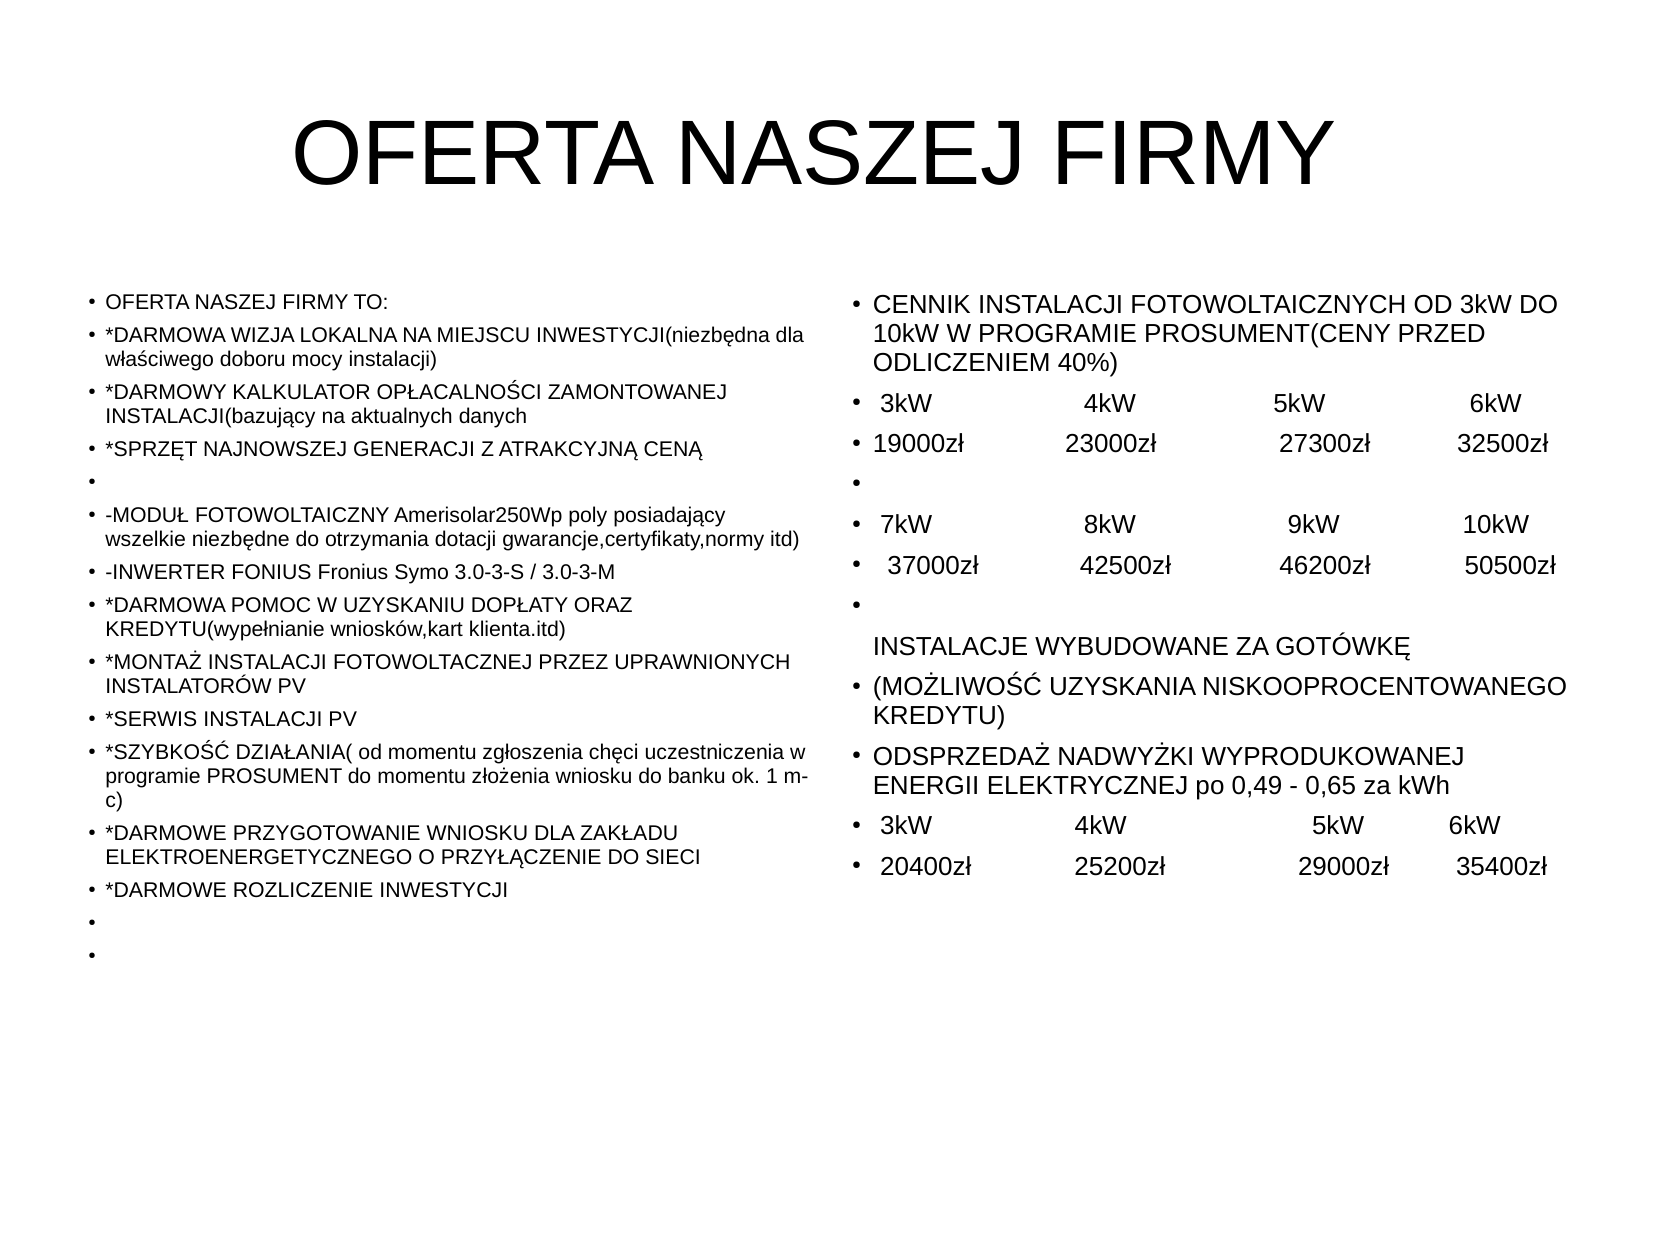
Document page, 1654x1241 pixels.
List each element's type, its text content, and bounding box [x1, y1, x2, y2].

list OFERTA NASZEJ FIRMY TO: *DARMOWA WIZJA LOKALNA NA MIEJSCU INWESTYCJI(niezbędna dla właściwego doboru mocy instalacji) *DARMOWY KALKULATOR OPŁACALNOŚCI ZAMONTOWANEJ INSTALACJI(bazujący na aktualnych danych *SPRZĘT NAJNOWSZEJ GENERACJI Z ATRAKCYJNĄ CENĄ -MODUŁ FOTOWOLTAICZNY Amerisolar250Wp poly posiadający wszelkie niezbędne do otrzymania dotacji gwarancje,certyfikaty,normy itd) -INWERTER FONIUS Fronius Symo 3.0-3-S / 3.0-3-M *DARMOWA POMOC W UZYSKANIU DOPŁATY ORAZ KREDYTU(wypełnianie wniosków,kart klienta.itd) *MONTAŻ INSTALACJI FOTOWOLTACZNEJ PRZEZ UPRAWNIONYCH INSTALATORÓW PV *SERWIS INSTALACJI PV *SZYBKOŚĆ DZIAŁANIA( od momentu zgłoszenia chęci uczestniczenia w programie PROSUMENT do momentu złożenia wniosku do banku ok. 1 m-c) *DARMOWE PRZYGOTOWANIE WNIOSKU DLA ZAKŁADU ELEKTROENERGETYCZNEGO O PRZYŁĄCZENIE DO SIECI *DARMOWE ROZLICZENIE INWESTYCJI [82, 290, 809, 1010]
title OFERTA NASZEJ FIRMY [82, 49, 1571, 257]
list CENNIK INSTALACJI FOTOWOLTAICZNYCH OD 3kW DO 10kW W PROGRAMIE PROSUMENT(CENY PRZED ODLICZENIEM 40%) 3kW 4kW 5kW 6kW 19000zł 23000zł 27300zł 32500zł 7kW 8kW 9kW 10kW 37000zł 42500zł 46200zł 50500zł INSTALACJE WYBUDOWANE ZA GOTÓWKĘ (MOŻLIWOŚĆ UZYSKANIA NISKOOPROCENTOWANEGO KREDYTU) ODSPRZEDAŻ NADWYŻKI WYPRODUKOWANEJ ENERGII ELEKTRYCZNEJ po 0,49 - 0,65 za kWh 3kW 4kW 5kW 6kW 20400zł 25200zł 29000zł 35400zł [845, 290, 1572, 1010]
